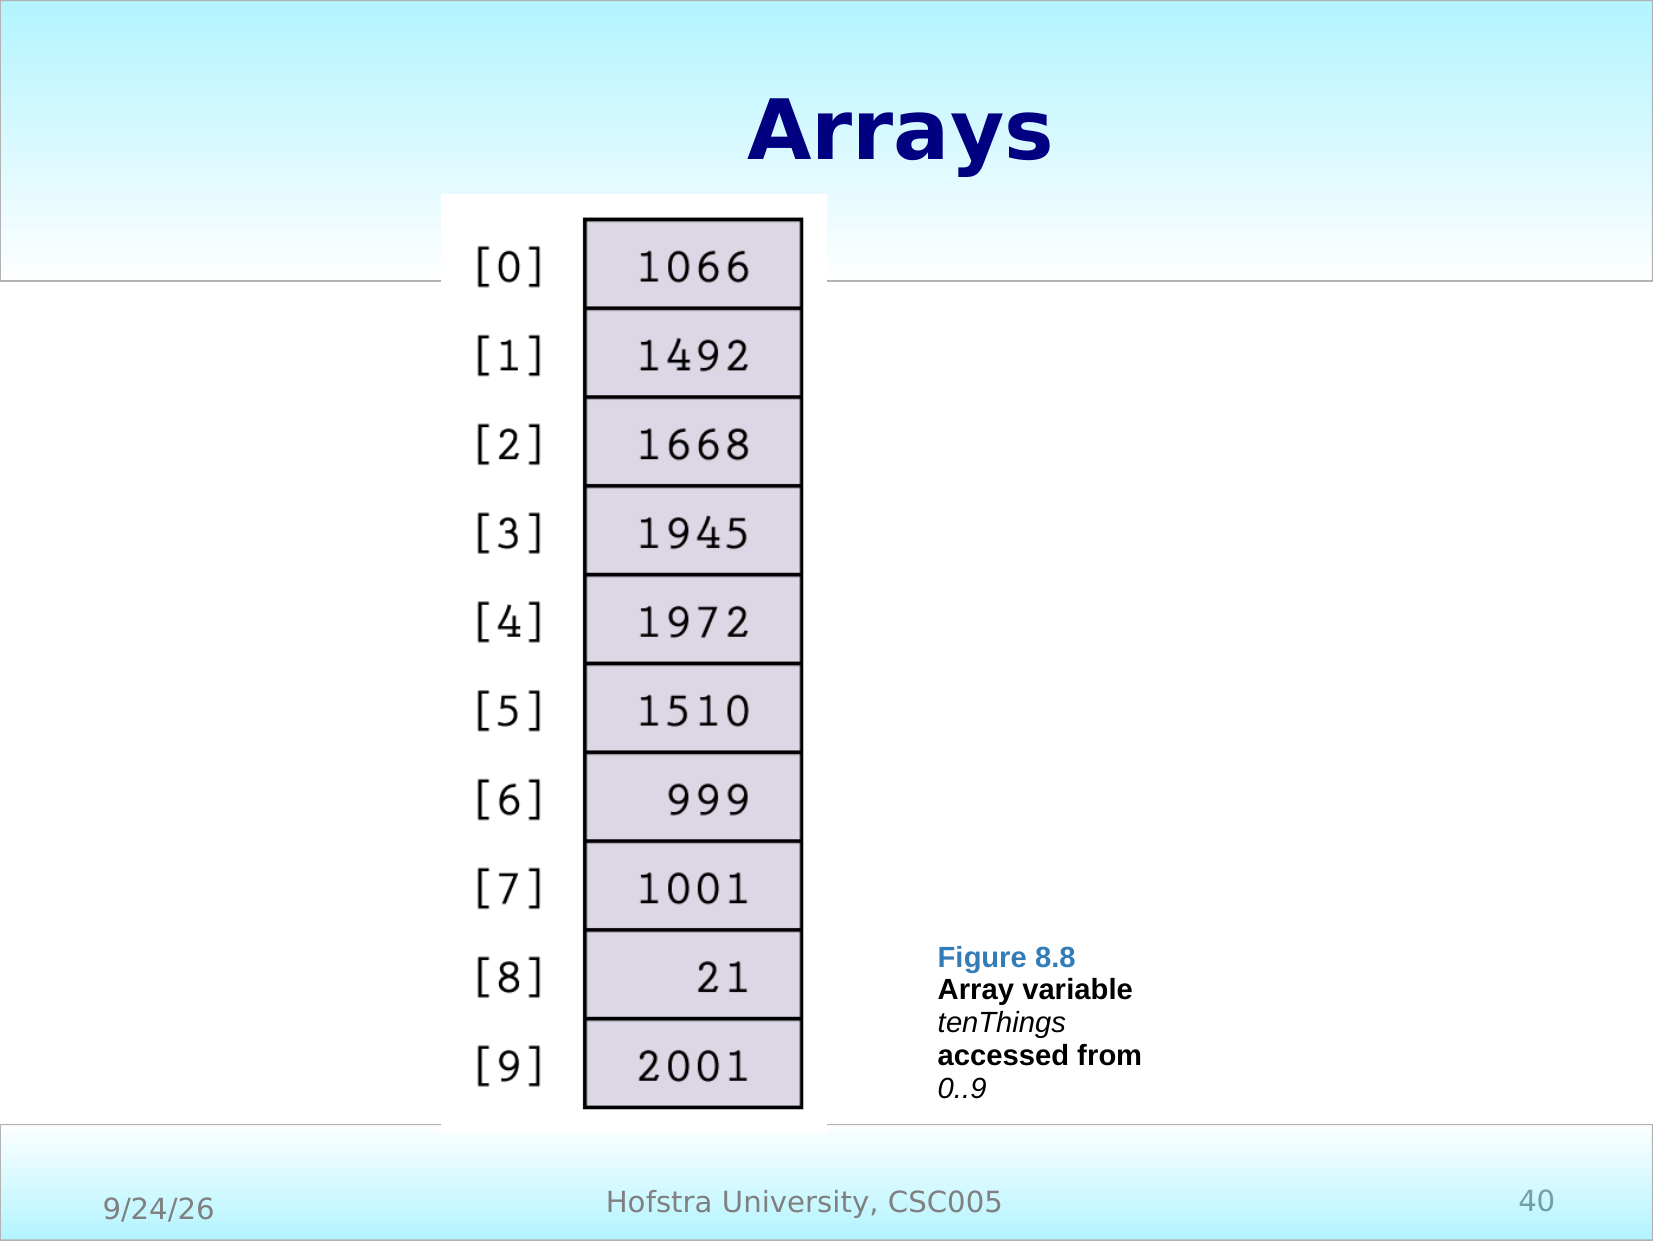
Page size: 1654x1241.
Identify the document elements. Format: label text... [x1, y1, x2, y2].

picture [441, 194, 827, 1133]
title Arrays [247, 27, 1612, 235]
text_box Figure 8.8 Array variable tenThings accessed from 0..9 [922, 933, 1171, 1113]
